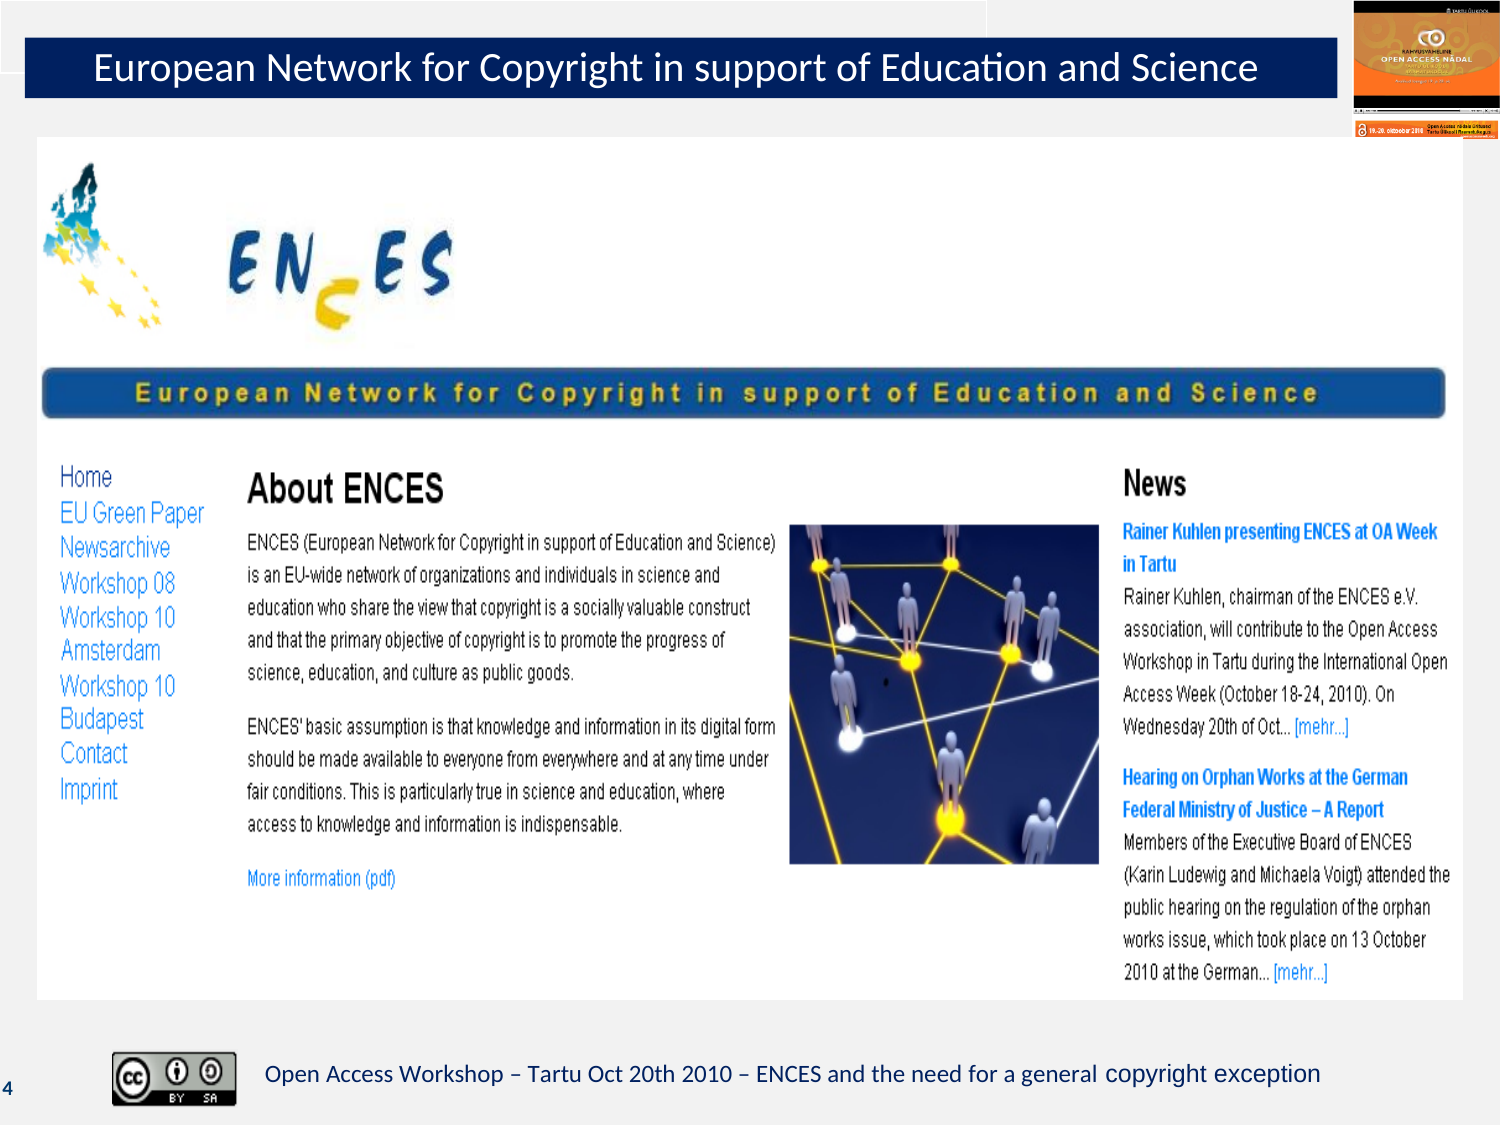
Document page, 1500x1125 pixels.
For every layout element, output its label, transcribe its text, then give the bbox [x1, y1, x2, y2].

text_box European Network for Copyright in support of Education and Science [24, 37, 1338, 99]
picture [37, 137, 1463, 1000]
